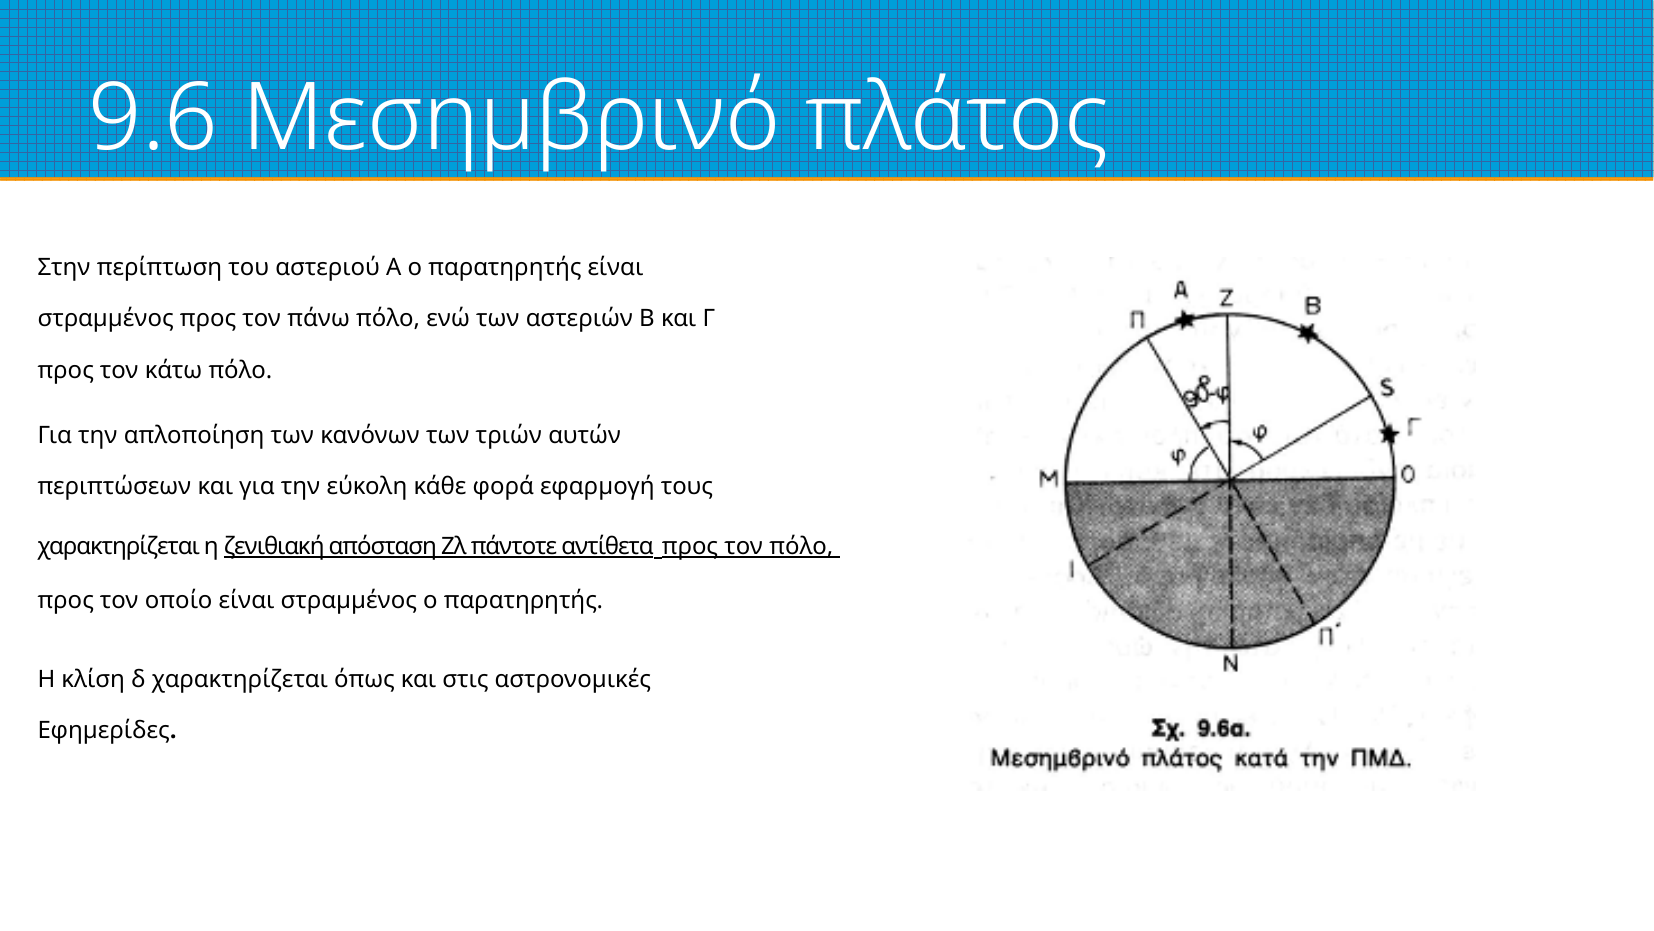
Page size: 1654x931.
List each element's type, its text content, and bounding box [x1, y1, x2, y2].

title 9.6 Μεσημβρινό πλάτος [88, 14, 1565, 178]
picture [935, 257, 1476, 791]
list Στην περίπτωση του αστεριού Α ο παρατηρητής είναι στραμμένος προς τον πάνω πόλο, ενώ των αστεριών Β και Γ προς τον κάτω πόλο. Για την απλοποίηση των κανόνων των τριών αυτών περιπτώσεων και για την εύκολη κάθε φορά εφαρμογή τους χαρακτηρίζεται η ζενιθιακή απόσταση Ζλ πάντοτε αντίθετα προς τον πόλο, προς τον οποίο είναι στραμμένος ο παρατηρητής. Η κλίση δ χαρακτηρίζεται όπως και στις αστρονο­μικές Εφημερίδες. [37, 249, 901, 826]
